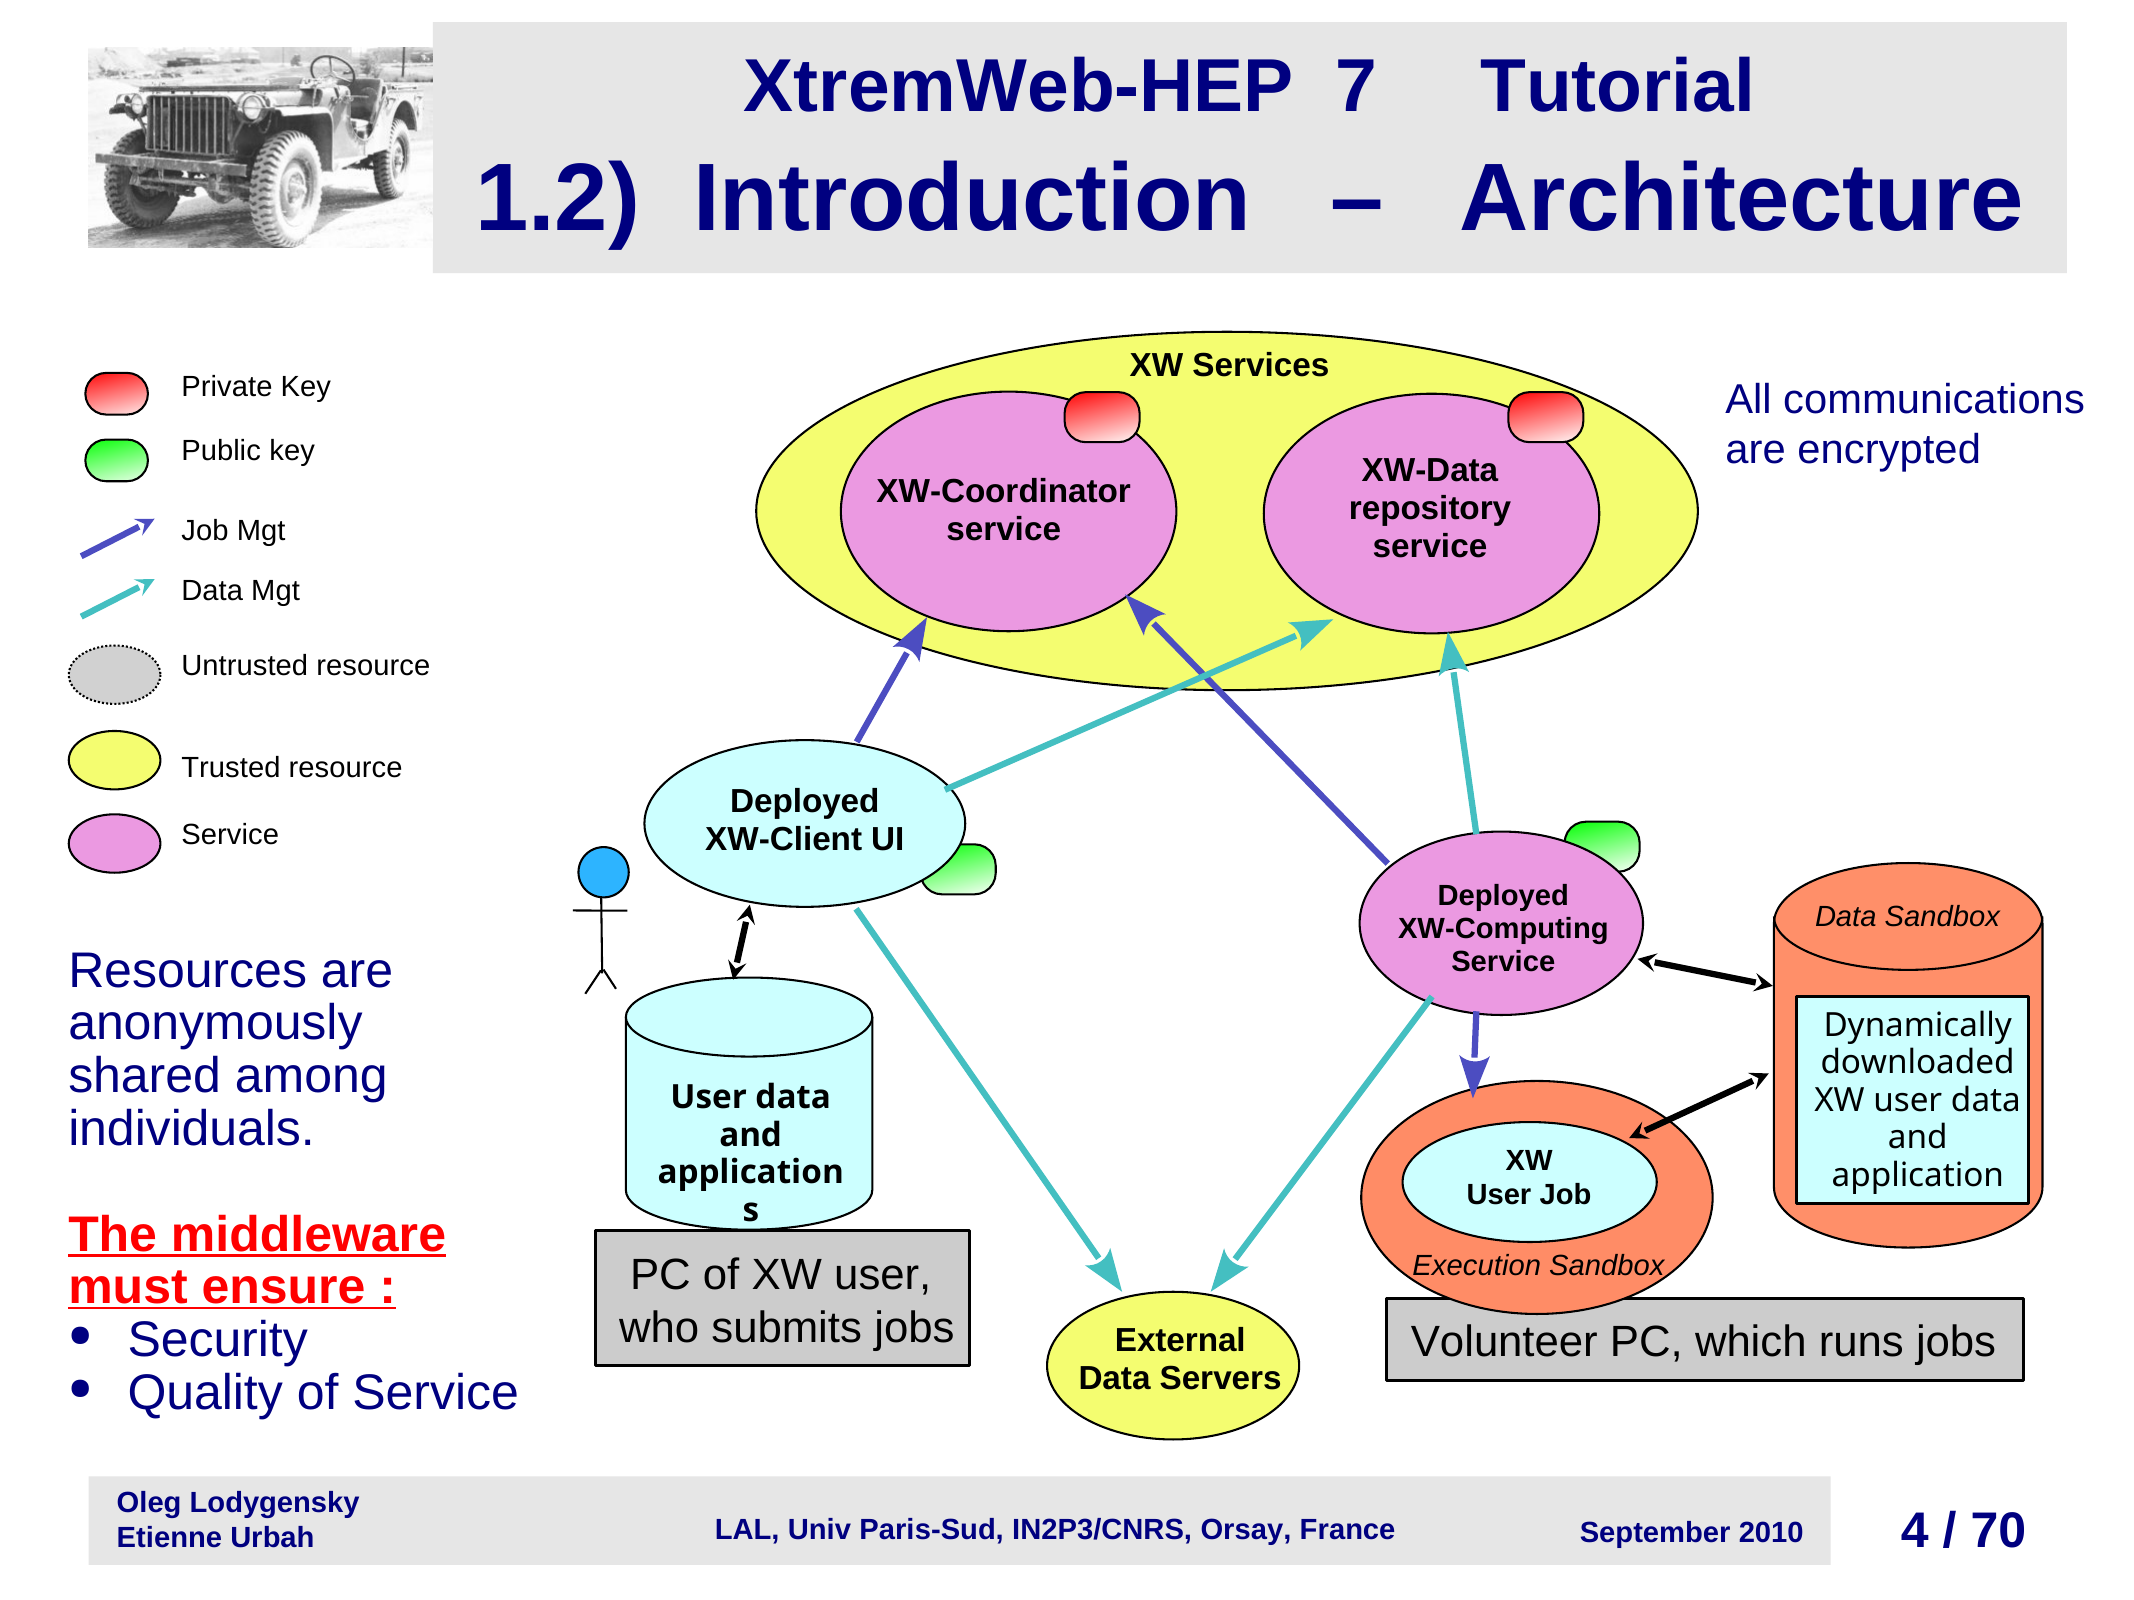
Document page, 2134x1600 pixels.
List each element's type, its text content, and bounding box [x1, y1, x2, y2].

text_box [756, 331, 1698, 691]
text_box [2023, 892, 2042, 942]
text_box Job Mgt [172, 510, 316, 561]
text_box Untrusted resource [172, 646, 462, 697]
text_box Data Mgt [172, 571, 337, 622]
text_box Trusted resource [172, 748, 416, 832]
text_box XW Services [1110, 346, 1349, 399]
text_box Deployed XW-Computing Service [1387, 878, 1620, 990]
text_box [68, 730, 161, 790]
text_box [626, 977, 873, 1055]
text_box [644, 740, 996, 907]
text_box Public key [172, 431, 348, 482]
title 1.2) Introduction – Architecture [442, 118, 2067, 266]
text_box [68, 814, 161, 873]
text_box External Data Servers [1061, 1321, 1300, 1422]
text_box [1404, 990, 1599, 1015]
text_box XW-Data repository service [1311, 451, 1549, 577]
text_box Volunteer PC, which runs jobs [1386, 1298, 2024, 1381]
text_box Resources are anonymously shared among individuals. The middleware must ensure : Security Quality of Service [59, 944, 532, 1421]
text_box [1047, 1331, 1061, 1400]
text_box XW-Coordinator service [856, 472, 1152, 575]
text_box [1072, 1291, 1274, 1321]
text_box Deployed XW-Client UI [688, 782, 922, 870]
text_box PC of XW user, who submits jobs [595, 1230, 970, 1366]
text_box Dynamically downloaded XW user data and application [1796, 996, 2029, 1204]
text_box All communications are encrypted [1716, 372, 2100, 531]
text_box [1774, 863, 2022, 946]
text_box Service [172, 815, 308, 866]
text_box [85, 372, 148, 415]
text_box [1361, 1080, 1713, 1240]
text_box [1434, 1292, 1640, 1314]
text_box Private Key [172, 367, 358, 418]
text_box User data and applications [634, 1074, 872, 1202]
text_box [68, 645, 161, 704]
text_box Data Sandbox [1801, 891, 2023, 950]
text_box [1183, 680, 1214, 691]
text_box [1809, 950, 2008, 968]
text_box [1773, 924, 2043, 1248]
text_box [85, 439, 148, 482]
text_box XW User Job [1439, 1144, 1619, 1220]
text_box [625, 1023, 873, 1230]
text_box Execution Sandbox [1373, 1240, 1713, 1292]
picture [88, 47, 433, 248]
text_box [1091, 1422, 1255, 1440]
text_box [578, 847, 629, 898]
text_box [1359, 821, 1644, 978]
